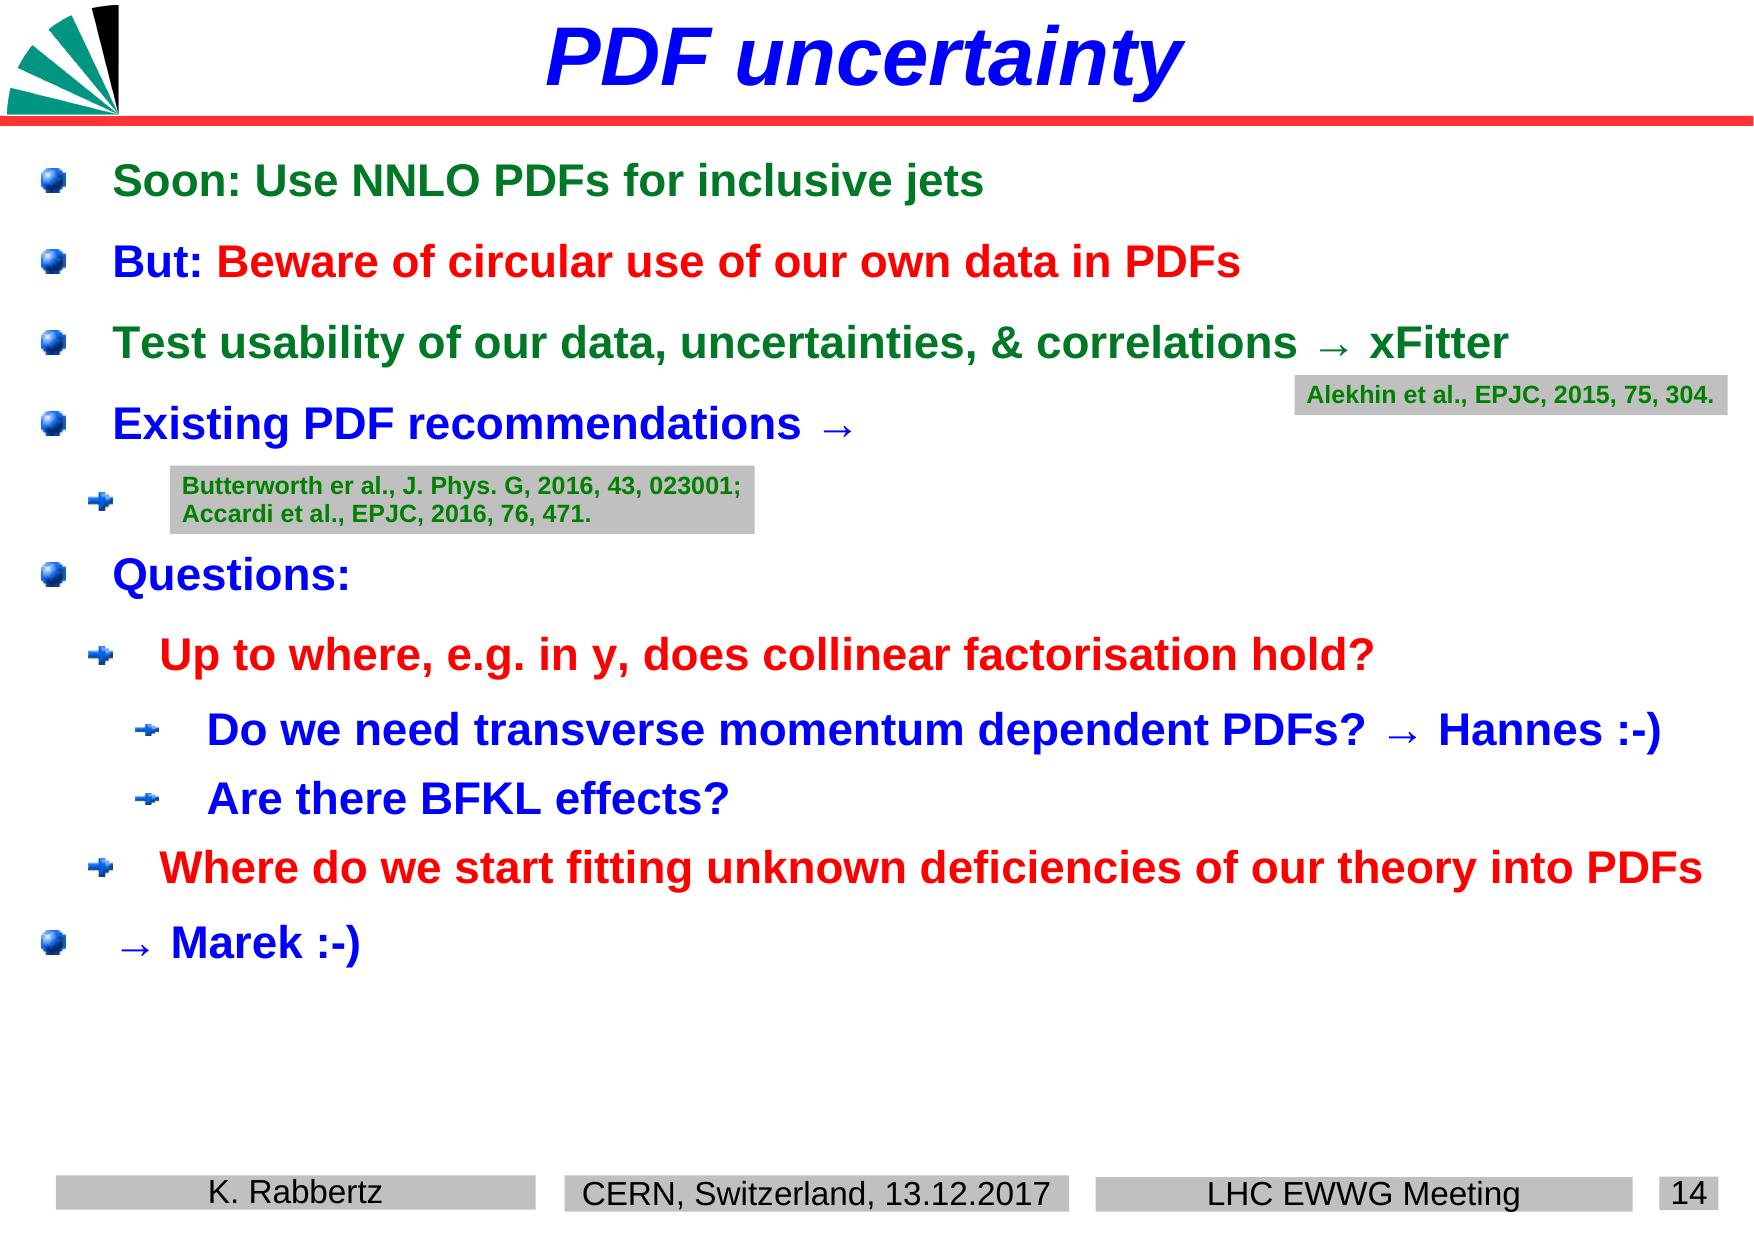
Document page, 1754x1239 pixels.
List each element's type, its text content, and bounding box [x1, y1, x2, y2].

text_box Alekhin et al., EPJC, 2015, 75, 304. [1294, 375, 1727, 416]
list Soon: Use NNLO PDFs for inclusive jets But: Beware of circular use of our own data in PDFs Test usability of our data, uncertainties, & correlations → xFitter Existing PDF recommendations → Questions: Up to where, e.g. in y, does collinear factorisation hold? Do we need transverse momentum dependent PDFs? → Hannes :-) Are there BFKL effects? Where do we start fitting unknown deficiencies of our theory into PDFs → Marek :-) [29, 155, 1728, 969]
picture [7, 5, 119, 116]
title PDF uncertainty [123, 0, 1606, 114]
text_box Butterworth er al., J. Phys. G, 2016, 43, 023001; Accardi et al., EPJC, 2016, 76, 471. [169, 465, 755, 534]
